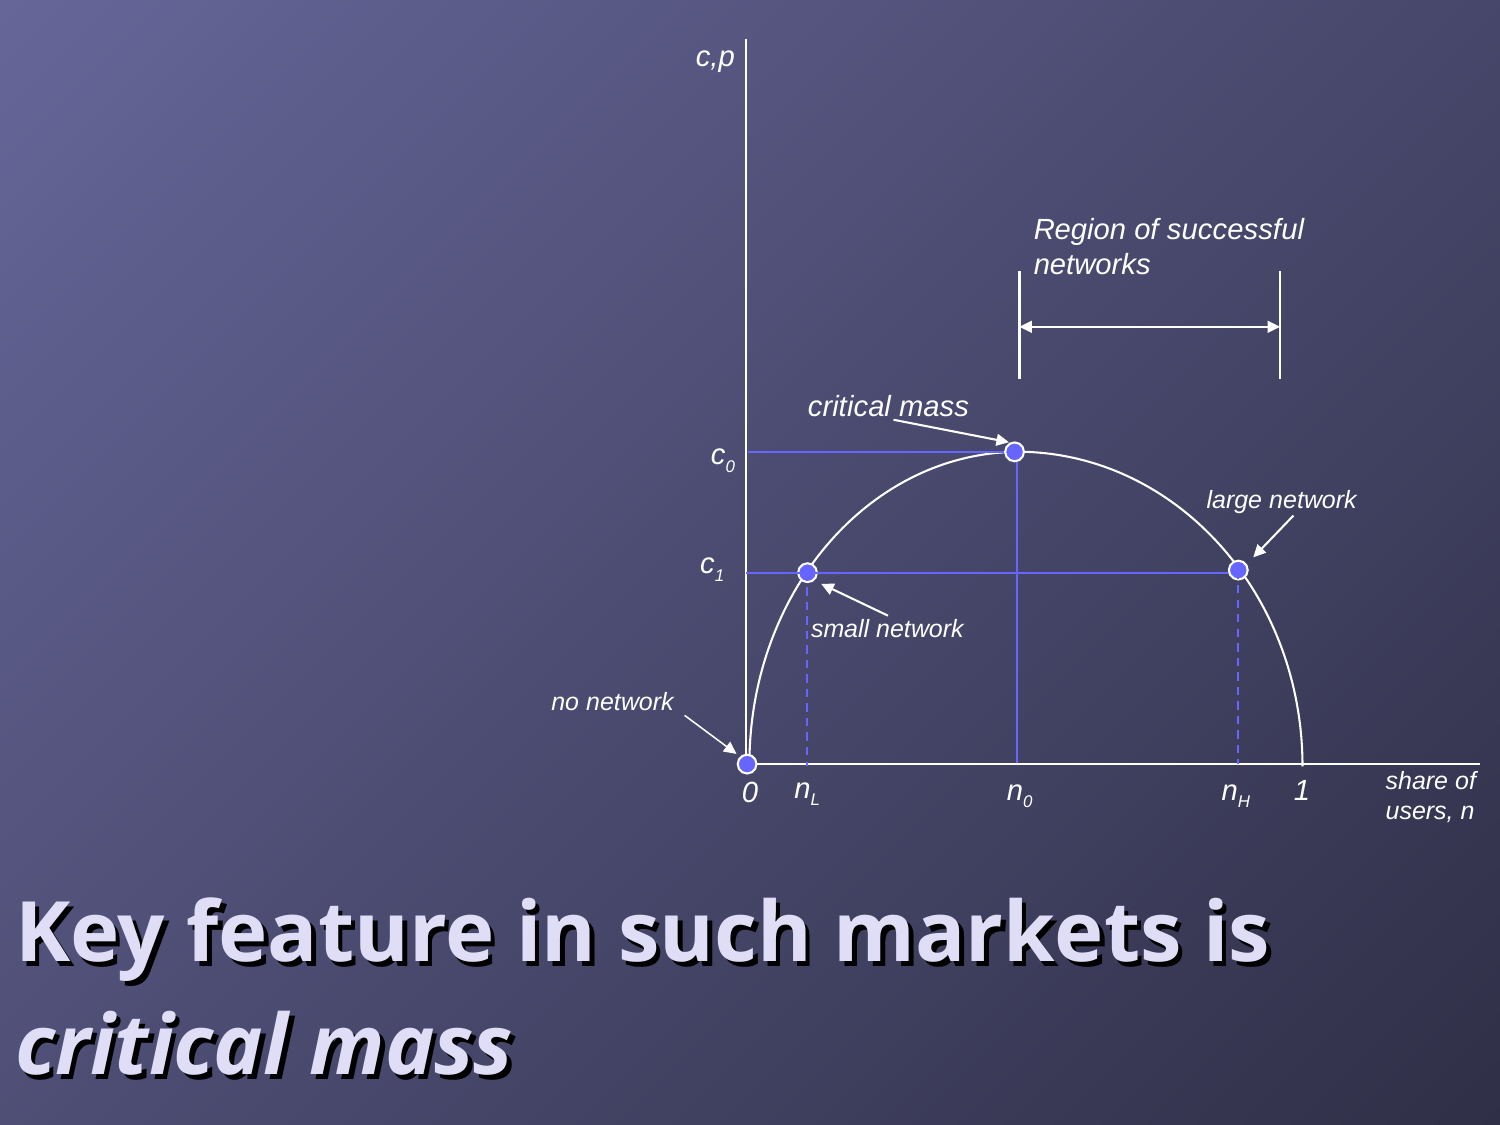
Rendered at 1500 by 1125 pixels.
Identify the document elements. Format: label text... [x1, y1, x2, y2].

text_box large network [1191, 476, 1373, 521]
text_box [1228, 560, 1248, 580]
text_box n0 [992, 765, 1048, 819]
text_box c0 [696, 428, 745, 483]
text_box small network [796, 605, 979, 650]
text_box c1 [685, 537, 740, 592]
text_box no network [536, 681, 689, 725]
text_box nH [1206, 763, 1266, 819]
text_box [1005, 442, 1024, 462]
text_box [798, 574, 817, 583]
text_box [737, 754, 757, 774]
text_box c0 [747, 428, 751, 483]
text_box share of users, n [1370, 757, 1496, 832]
text_box critical mass [793, 380, 985, 430]
text_box c,p [680, 30, 751, 80]
title Key feature in such markets is critical mass [0, 878, 1500, 1094]
text_box 0 [726, 765, 773, 816]
text_box Region of successful networks [1018, 203, 1326, 288]
text_box 1 [1279, 763, 1326, 814]
text_box nL [779, 761, 836, 817]
text_box [798, 563, 817, 572]
